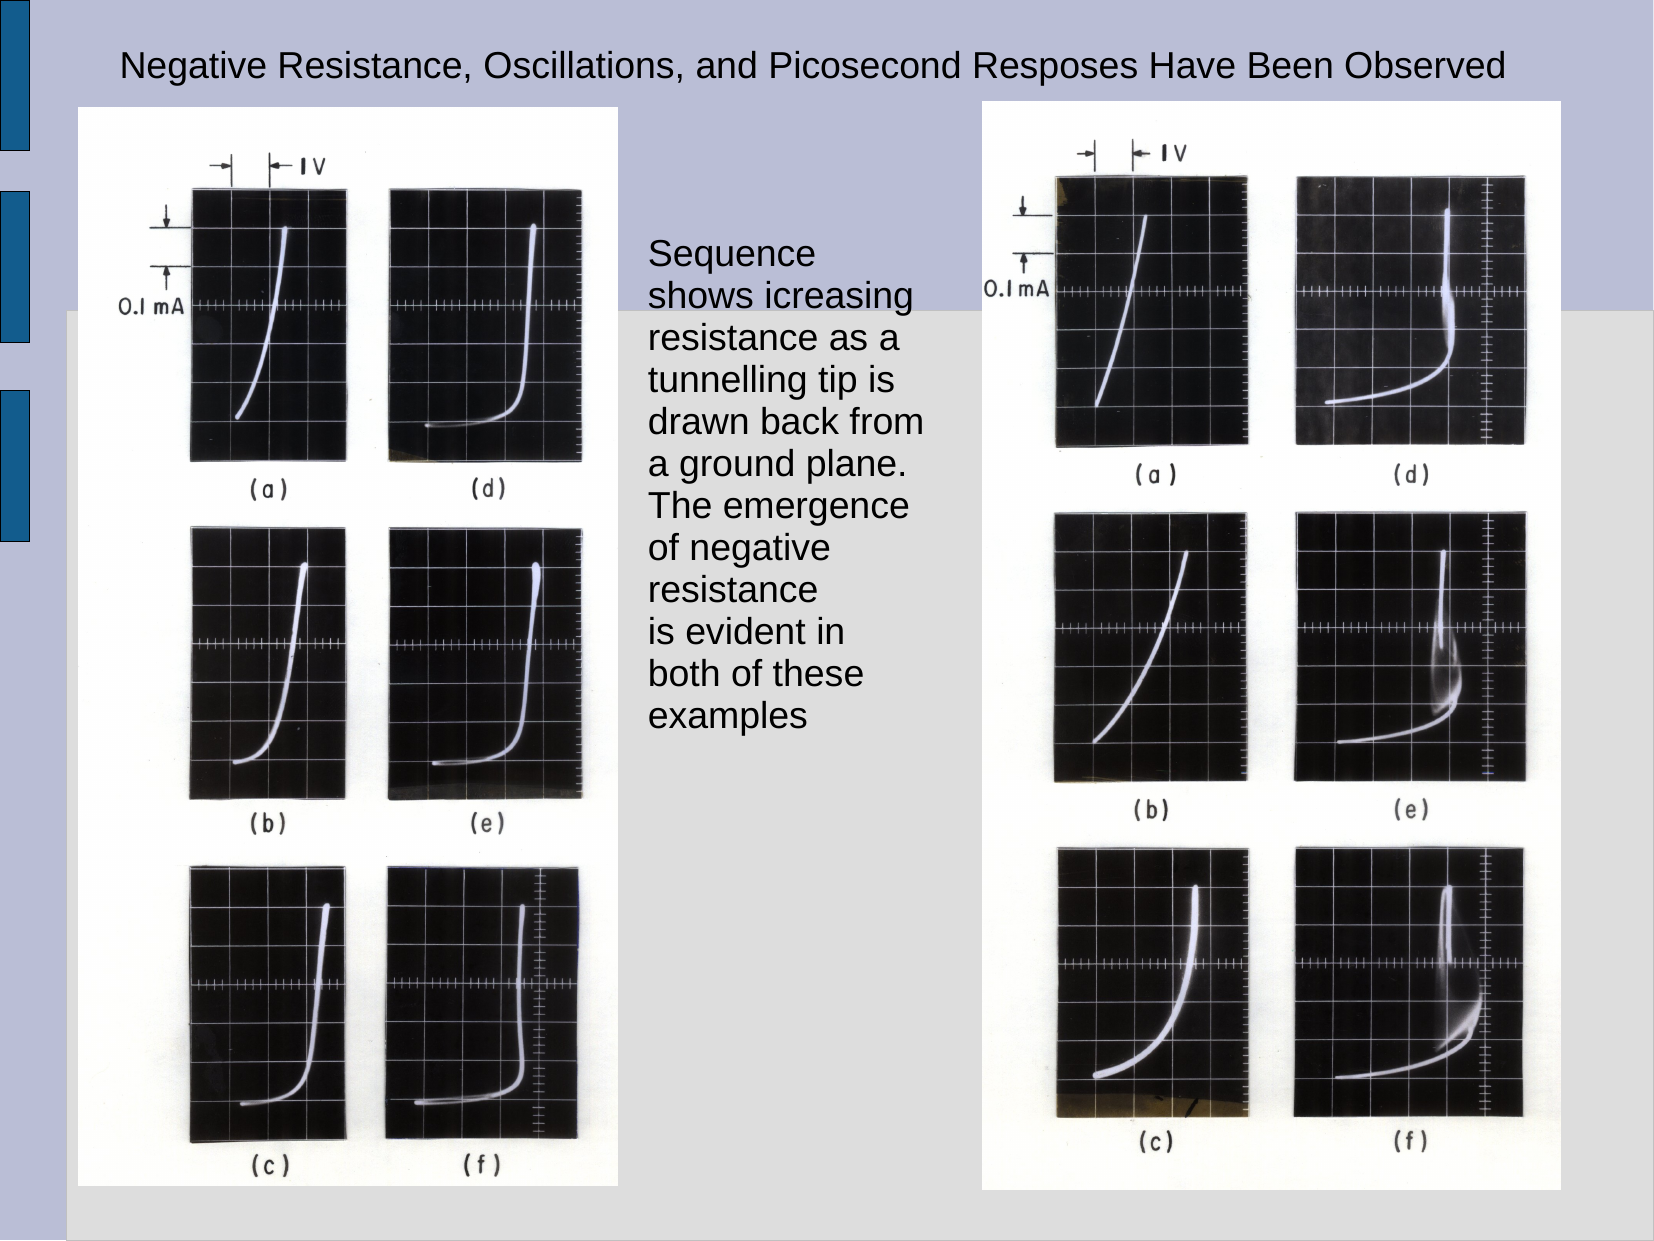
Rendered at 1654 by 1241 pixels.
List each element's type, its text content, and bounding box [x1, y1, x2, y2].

picture [982, 101, 1561, 1190]
text_box Sequence shows icreasing resistance as a tunnelling tip is drawn back from a ground plane. The emergence of negative resistance is evident in both of these examples [633, 225, 950, 745]
picture [78, 107, 618, 1187]
text_box Negative Resistance, Oscillations, and Picosecond Resposes Have Been Observed [104, 37, 1522, 95]
